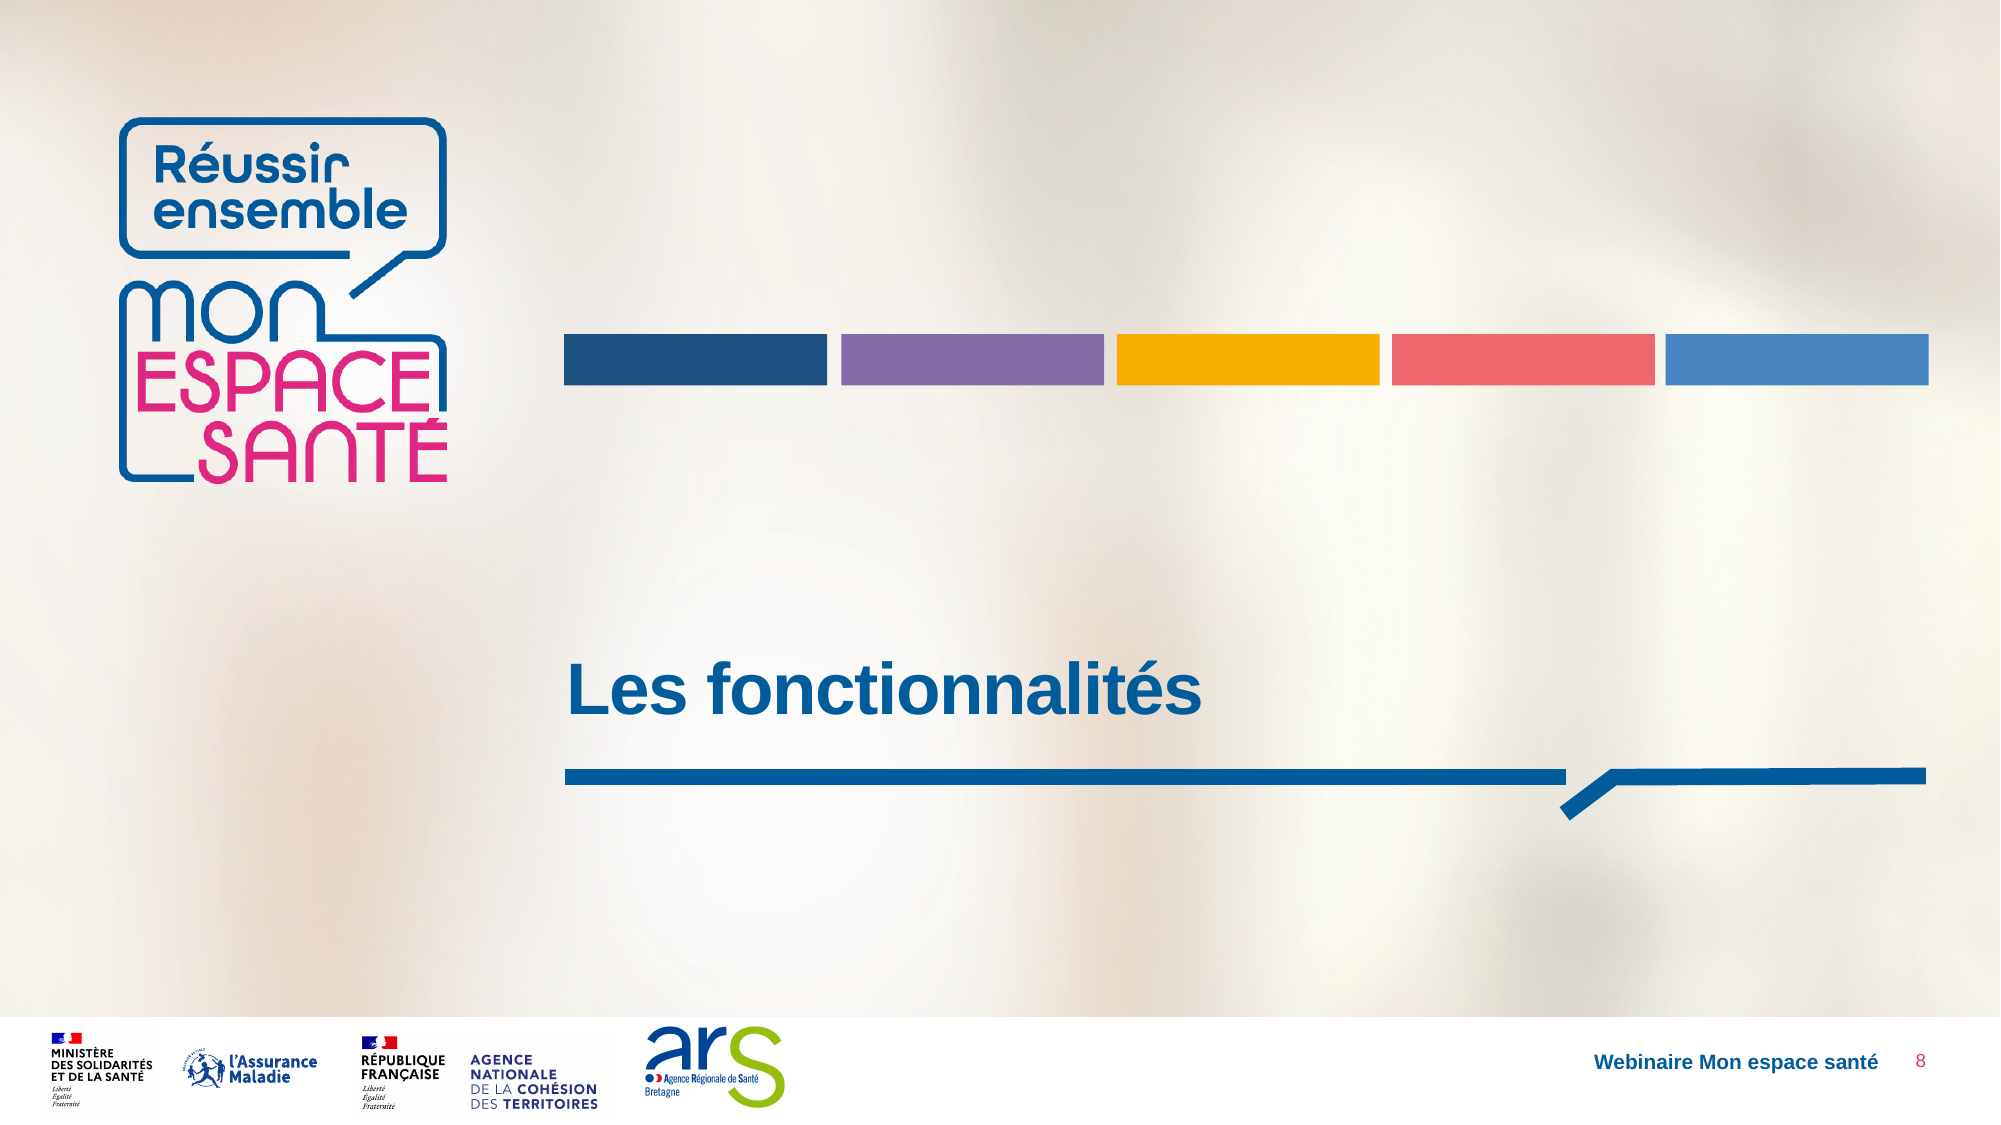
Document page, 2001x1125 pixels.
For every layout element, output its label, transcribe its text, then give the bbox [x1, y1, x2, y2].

text_box [1665, 334, 1929, 386]
title Les fonctionnalités [558, 443, 1587, 825]
text_box [841, 334, 1105, 386]
picture [645, 1026, 785, 1108]
text_box [564, 334, 828, 386]
text_box [1392, 334, 1655, 386]
picture [351, 1032, 611, 1119]
text_box Webinaire Mon espace santé [1272, 1040, 1887, 1093]
picture [0, 0, 2000, 1017]
picture [41, 1022, 163, 1117]
text_box [1116, 334, 1380, 386]
